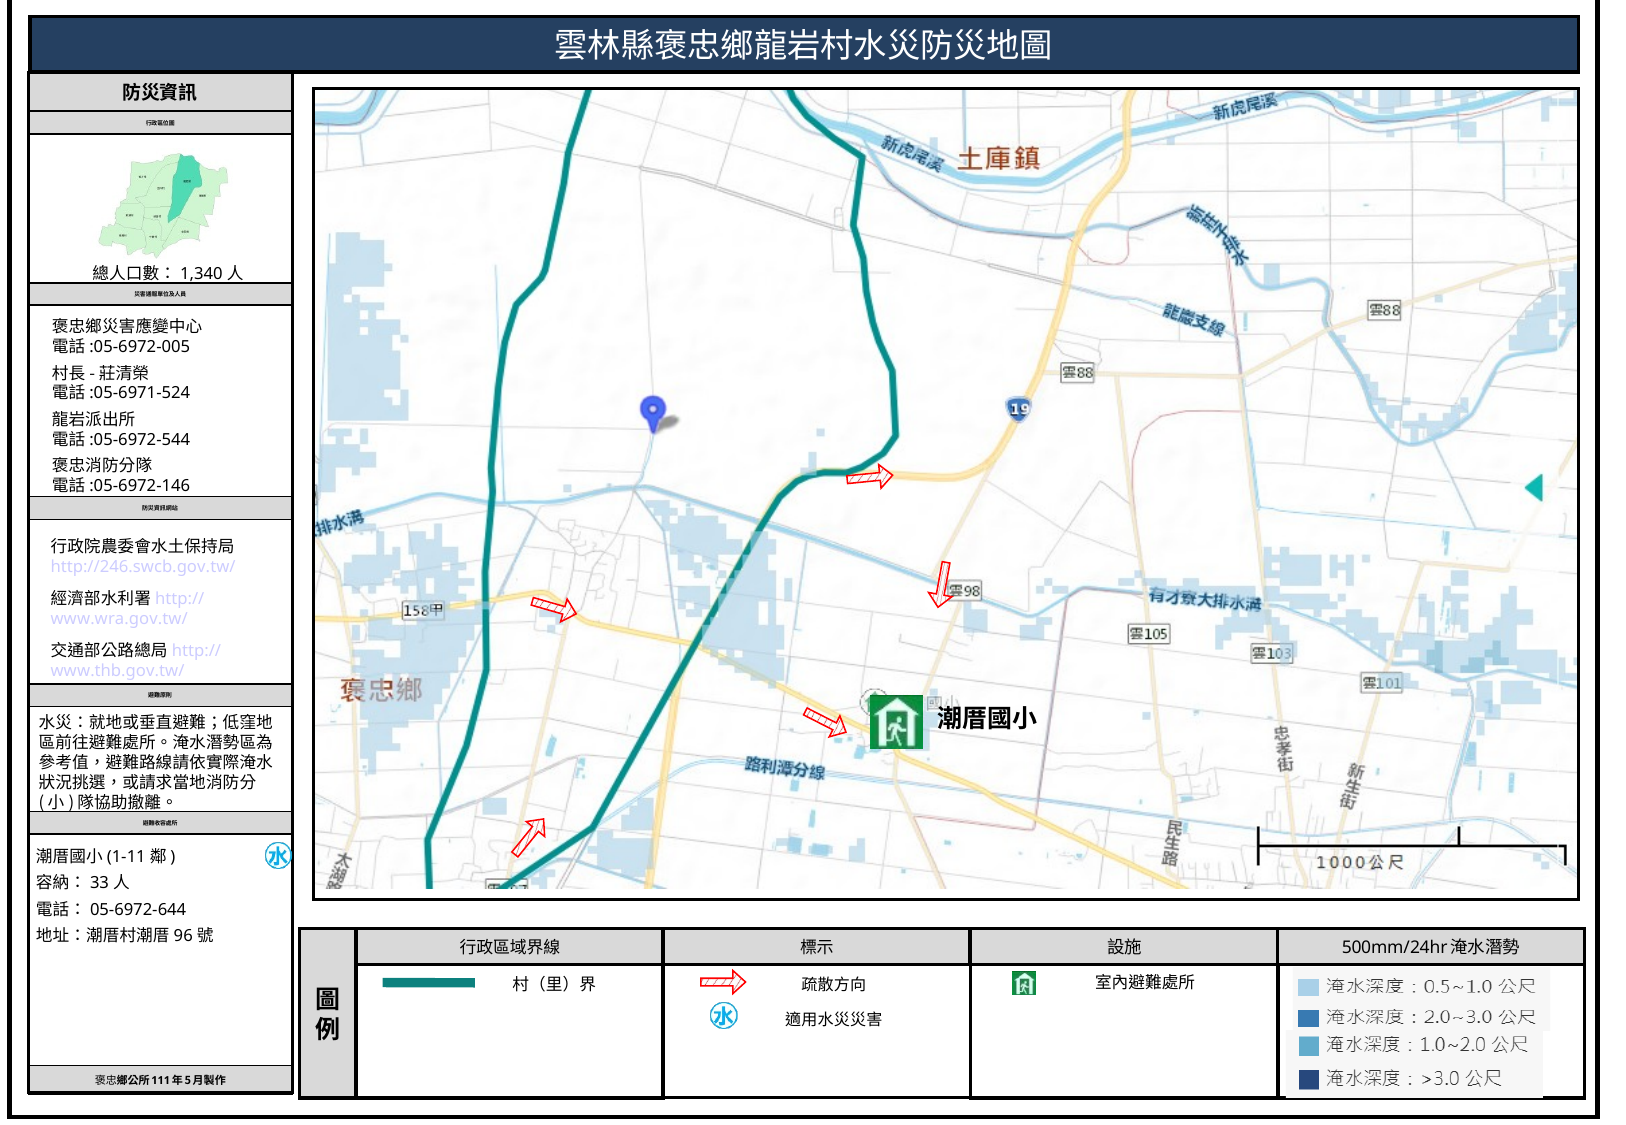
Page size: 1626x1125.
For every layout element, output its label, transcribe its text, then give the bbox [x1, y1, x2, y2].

text_box [928, 561, 952, 608]
text_box 設施 [970, 928, 1277, 965]
text_box 避難收容處所 [30, 820, 291, 835]
text_box 潮厝國小(1-11鄰) 容納：33人 電話：05-6972-644 地址：潮厝村潮厝96號 [21, 838, 285, 953]
text_box 行政院農委會水土保持局http://246.swcb.gov.tw/ 經濟部水利署http://www.wra.gov.tw/ 交通部公路總局http://www.thb.gov.tw/ [35, 527, 303, 688]
text_box 水災：就地或垂直避難；低窪地區前往避難處所。淹水潛勢區為參考值，避難路線請依實際淹水狀況挑選，或請求當地消防分(小)隊協助撤離。 [23, 704, 301, 820]
text_box 褒忠鄉公所111年5月製作 [30, 1065, 291, 1091]
picture [68, 148, 258, 264]
text_box 圖例 [301, 930, 356, 1096]
text_box 褒忠鄉災害應變中心 電話:05-6972-005 村長-莊清榮 電話:05-6971-524 龍岩派出所 電話:05-6972-544 褒忠消防分隊 電話:05-6972-146 [37, 308, 301, 503]
text_box [846, 464, 893, 489]
text_box 潮厝國小 [922, 695, 1071, 741]
text_box 村（里）界 [414, 966, 695, 1002]
text_box 疏散方向 [695, 966, 974, 1000]
text_box 災害通報單位及人員 [30, 282, 291, 306]
text_box [700, 970, 746, 994]
text_box [511, 818, 545, 857]
text_box 行政區域界線 [356, 930, 664, 965]
text_box 防災資訊網站 [30, 496, 291, 520]
picture [1285, 967, 1551, 1098]
picture [263, 840, 293, 870]
text_box 雲林縣褒忠鄉龍岩村水災防災地圖 [29, 16, 1579, 73]
picture [708, 1000, 739, 1029]
text_box 標示 [664, 930, 970, 965]
text_box 室內避難處所 [994, 965, 1297, 1001]
text_box [803, 708, 846, 737]
text_box 總人口數：1,340人 [68, 255, 268, 291]
picture [315, 90, 1577, 889]
text_box 500mm/24hr淹水潛勢 [1277, 928, 1585, 965]
text_box 行政區位圖 [30, 111, 291, 135]
text_box [531, 597, 577, 622]
text_box 避難原則 [30, 683, 291, 704]
text_box 防災資訊 [30, 74, 291, 111]
text_box 適用水災災害 [694, 1000, 974, 1036]
